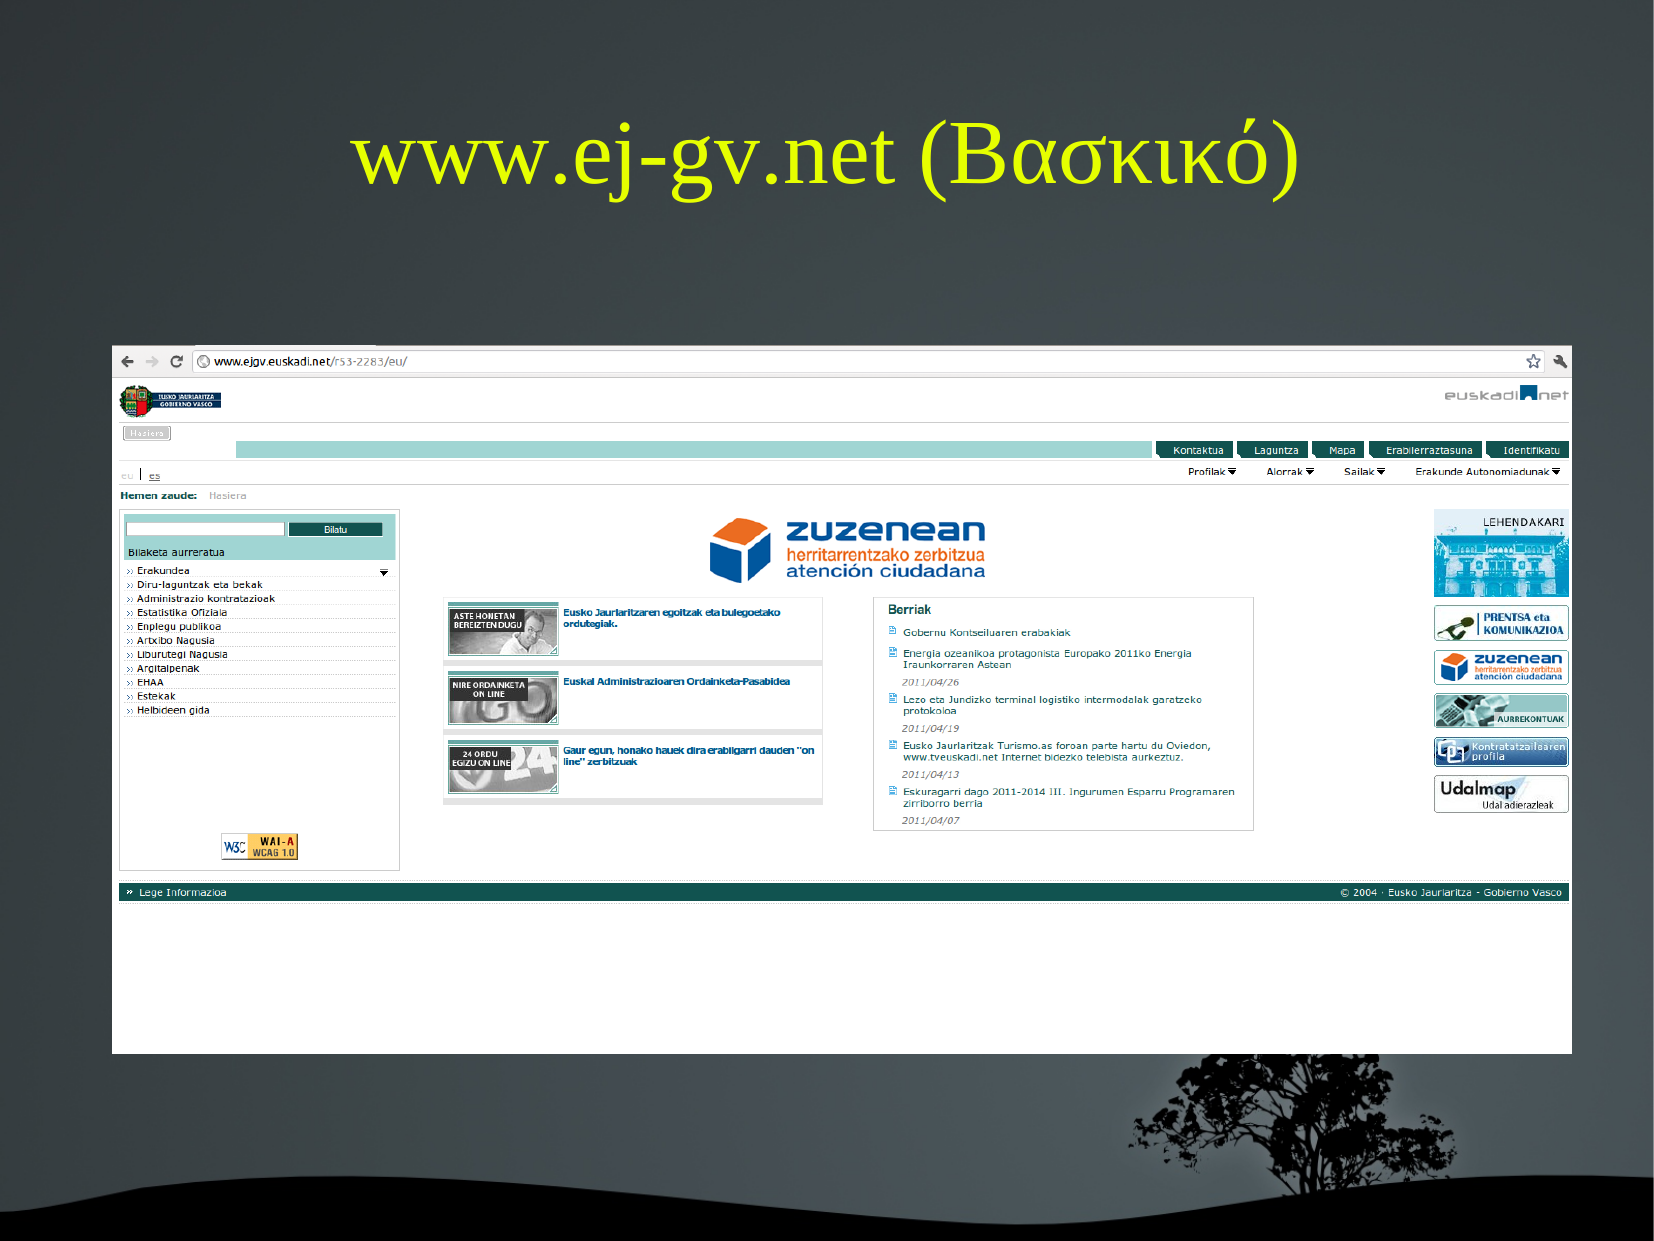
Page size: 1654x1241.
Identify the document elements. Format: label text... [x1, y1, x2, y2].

title www.ej-gv.net (Βασκικό) [82, 56, 1571, 250]
picture [0, 0, 1654, 1241]
